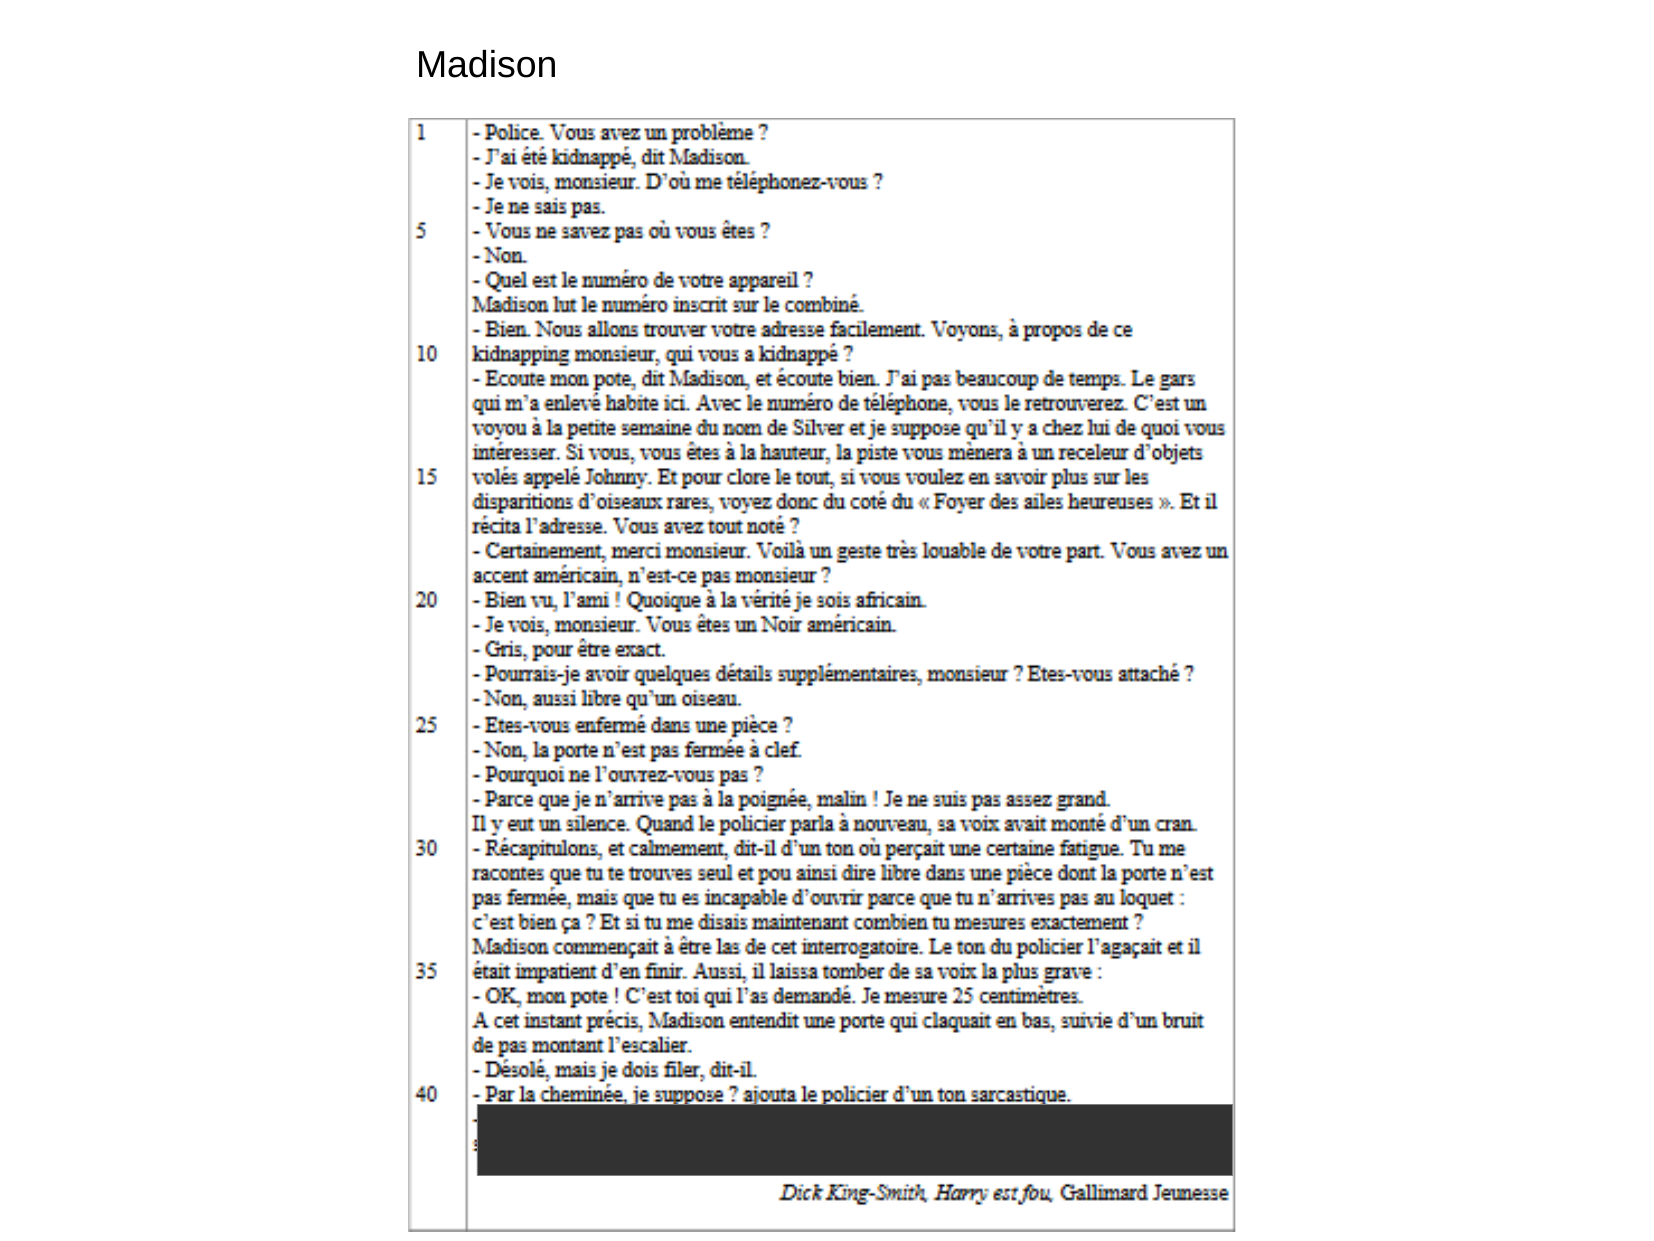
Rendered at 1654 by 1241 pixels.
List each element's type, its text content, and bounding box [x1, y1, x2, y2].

text_box [408, 118, 1235, 1232]
text_box Madison [414, 37, 560, 87]
